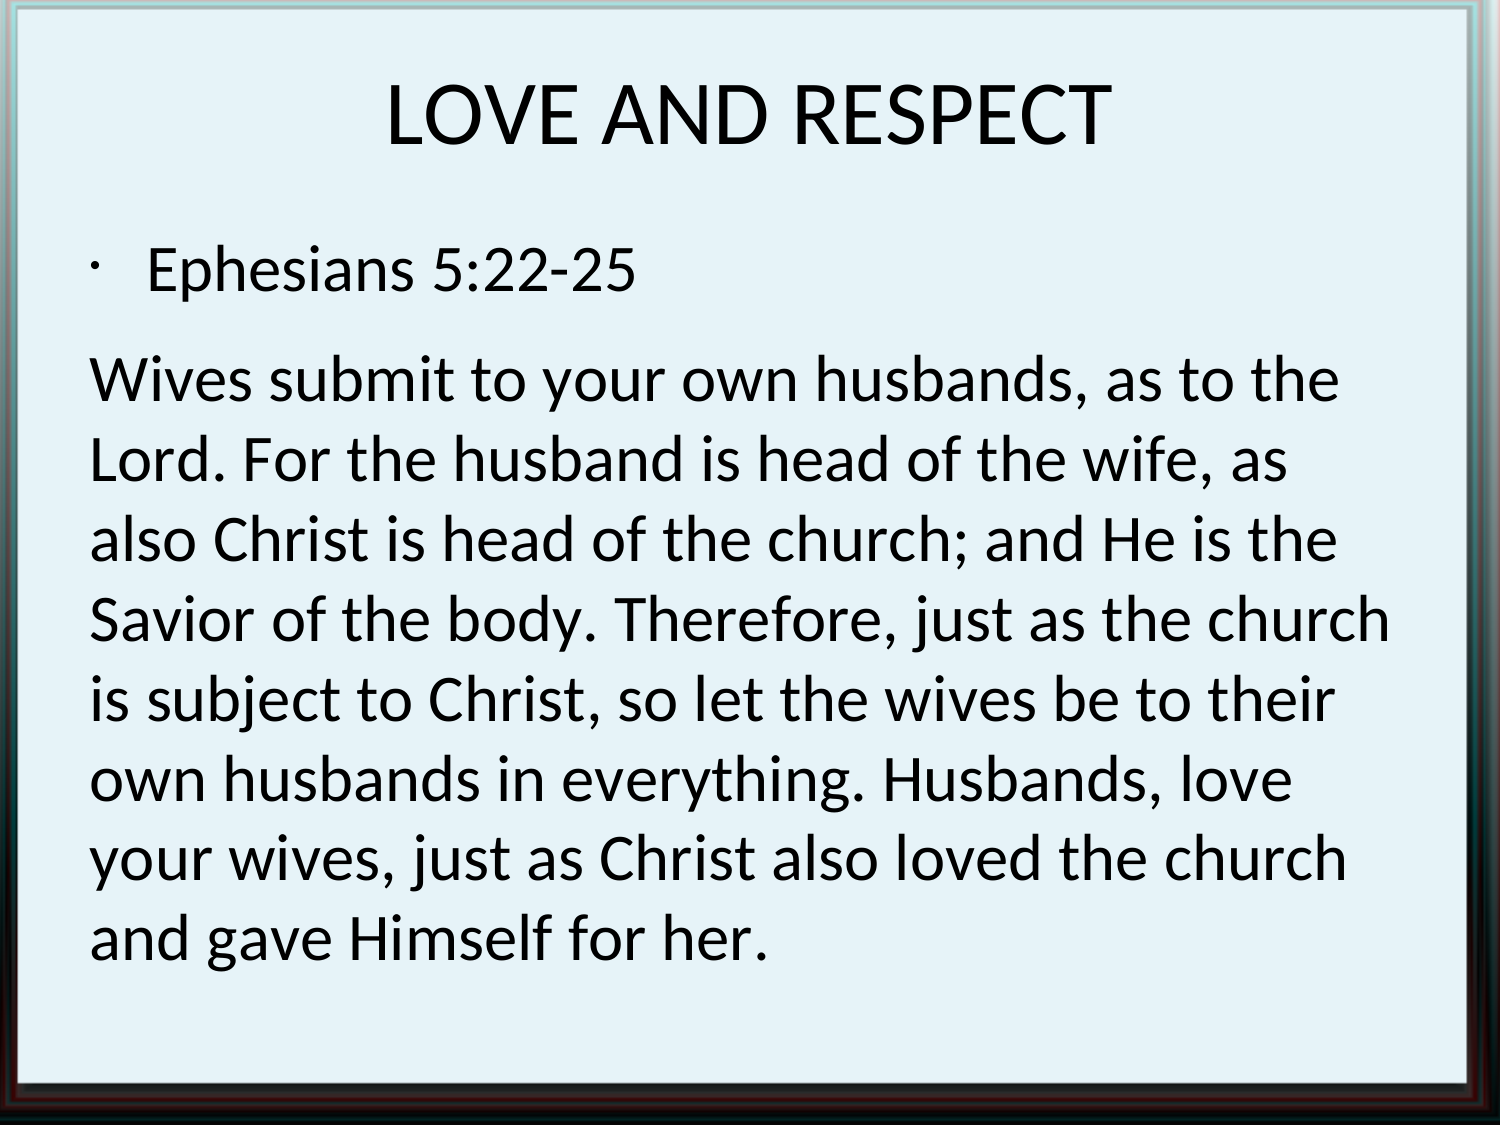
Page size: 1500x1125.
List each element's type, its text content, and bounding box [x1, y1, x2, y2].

picture [0, 0, 1500, 1125]
list Ephesians 5:22-25 Wives submit to your own husbands, as to the Lord. For the husband is head of the wife, as also Christ is head of the church; and He is the Savior of the body. Therefore, just as the church is subject to Christ, so let the wives be to their own husbands in everything. Husbands, love your wives, just as Christ also loved the church and gave Himself for her. [75, 217, 1425, 961]
title LOVE AND RESPECT [75, 45, 1425, 217]
